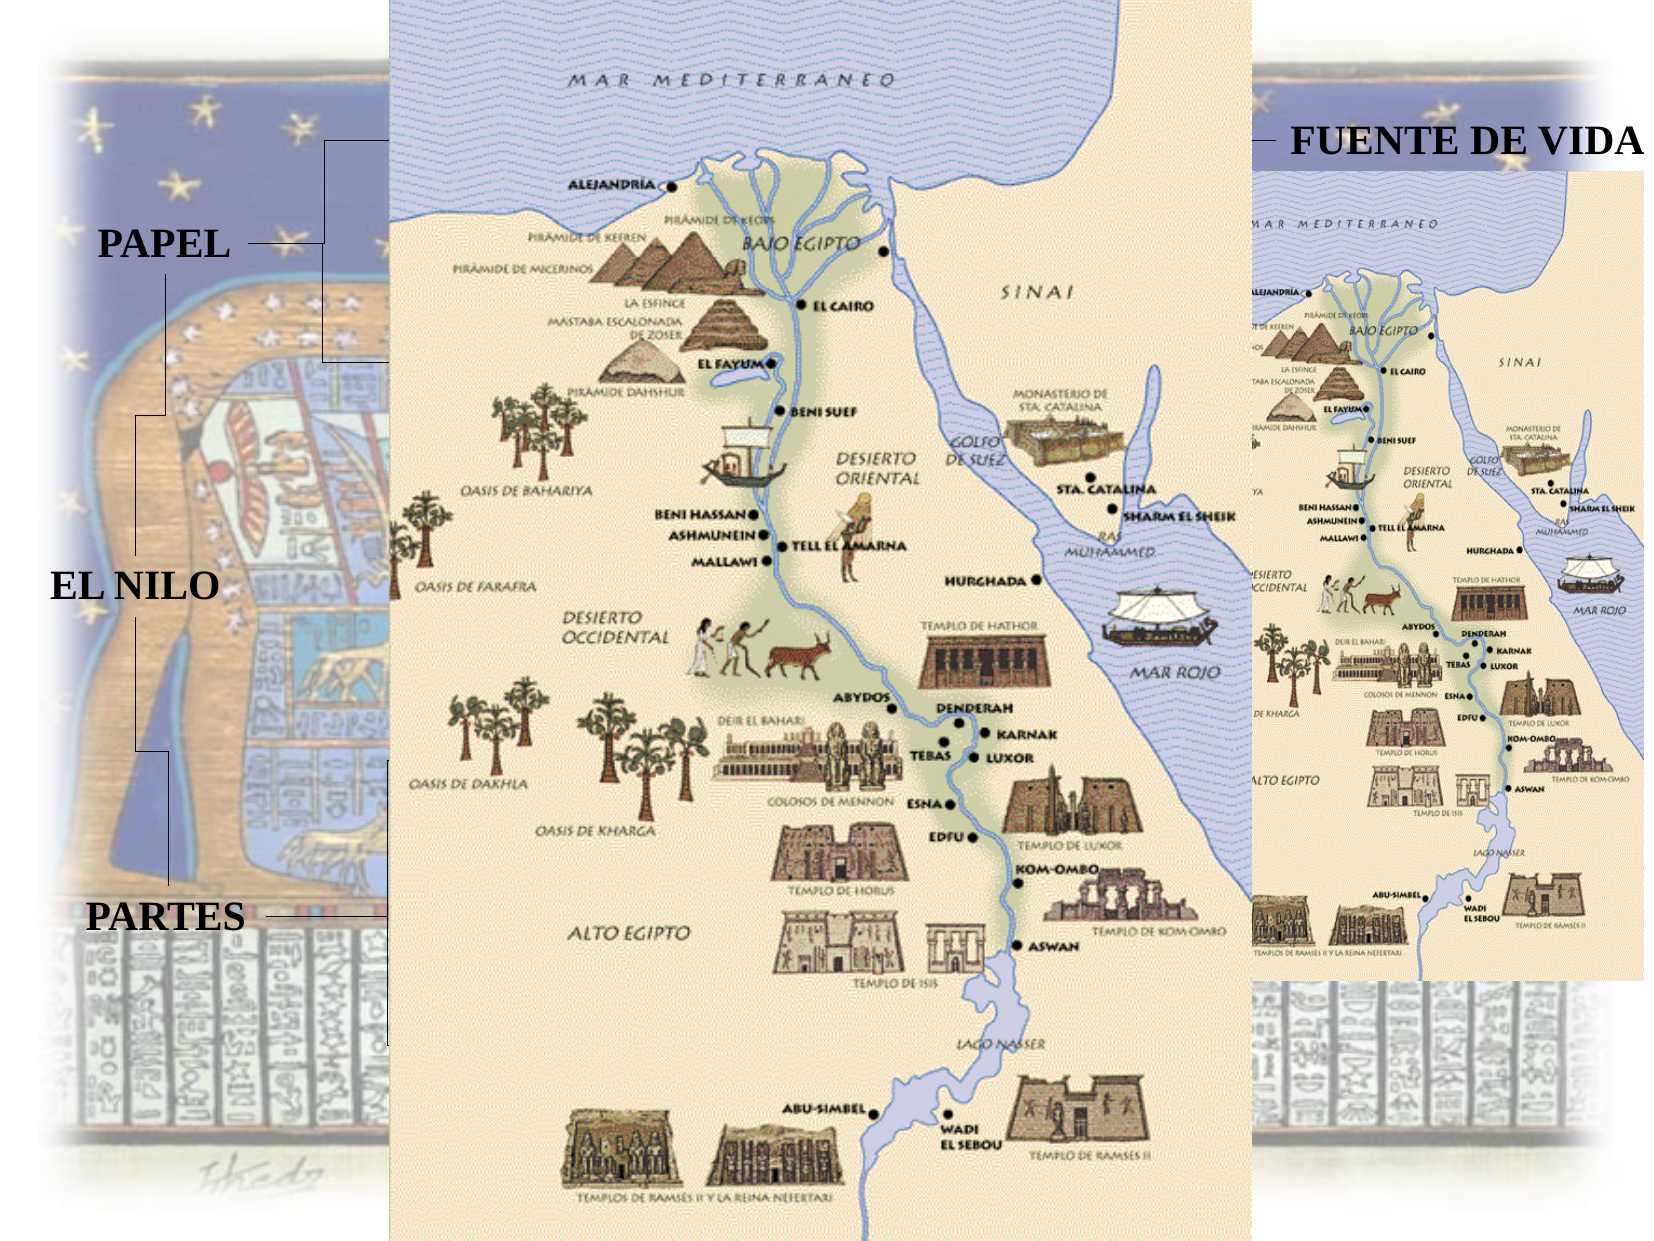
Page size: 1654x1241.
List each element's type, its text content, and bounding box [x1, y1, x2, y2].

text_box EL NILO [35, 555, 236, 618]
text_box PAPEL [82, 212, 249, 275]
text_box FUENTE DE VIDA [1275, 109, 1654, 172]
picture [0, 0, 1654, 1241]
text_box PARTES [70, 885, 267, 949]
